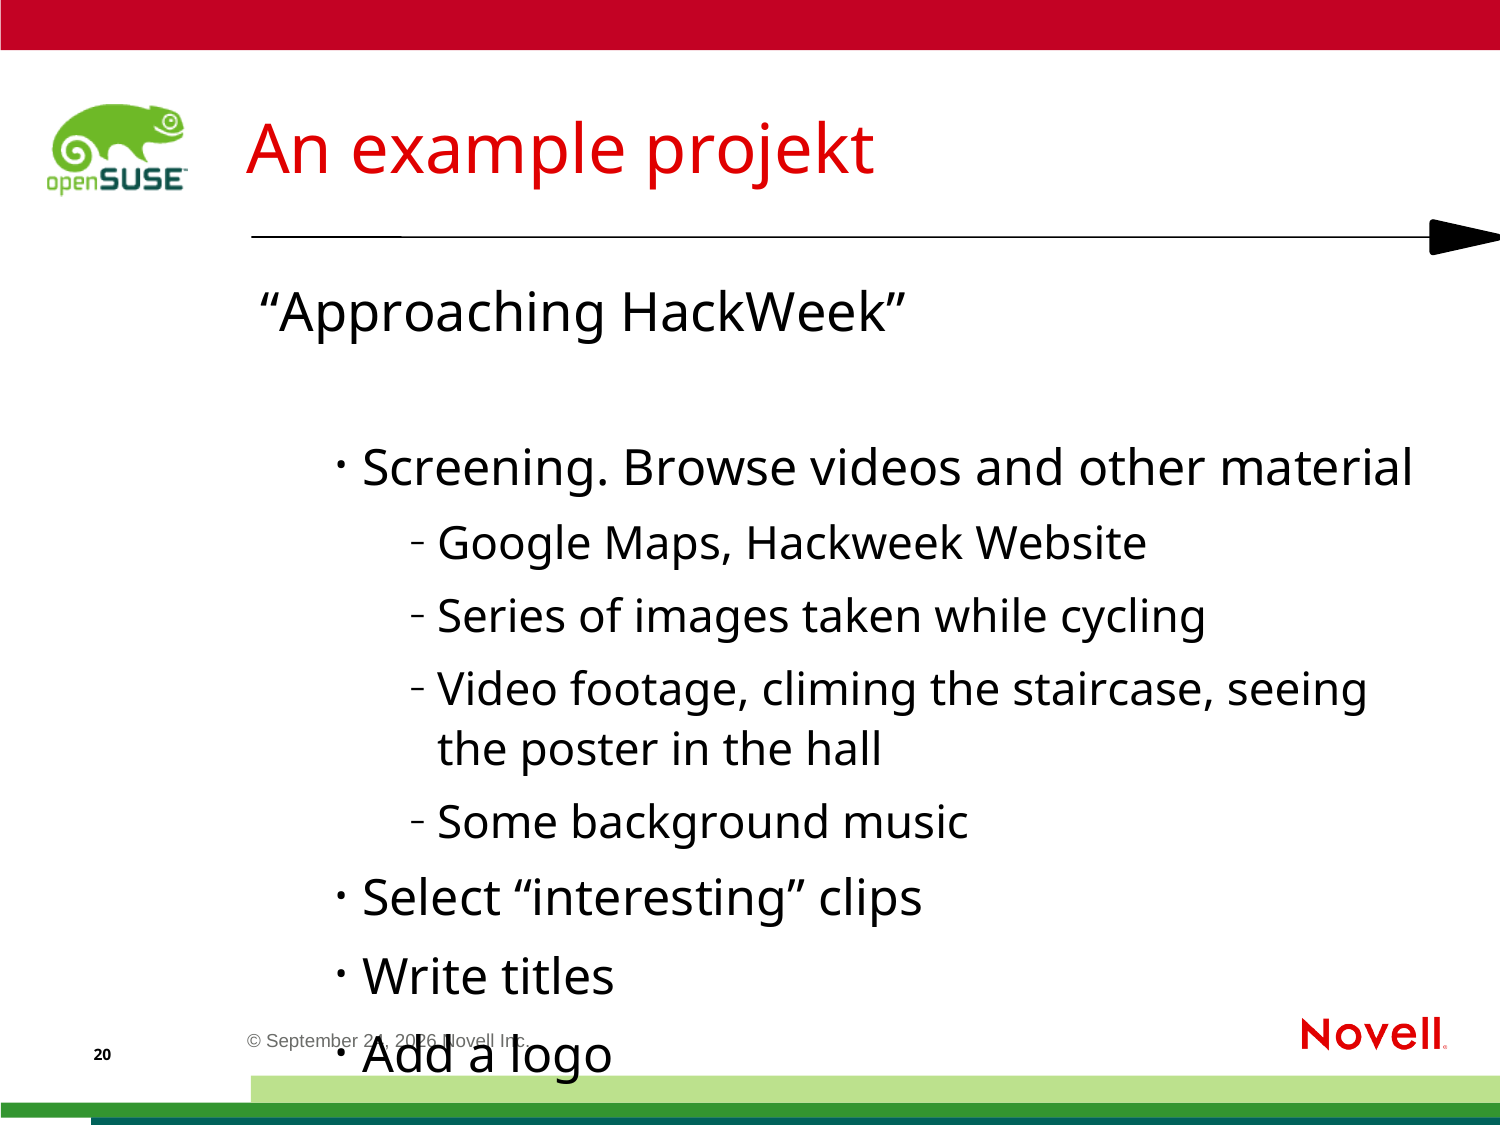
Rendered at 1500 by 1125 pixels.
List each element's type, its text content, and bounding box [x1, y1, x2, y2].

picture [47, 104, 188, 197]
title An example projekt [246, 60, 1409, 239]
list “Approaching HackWeek” Screening. Browse videos and other material Google Maps, Hackweek Website Series of images taken while cycling Video footage, climing the staircase, seeing the poster in the hall Some background music Select “interesting” clips Write titles Add a logo [245, 267, 1458, 1060]
